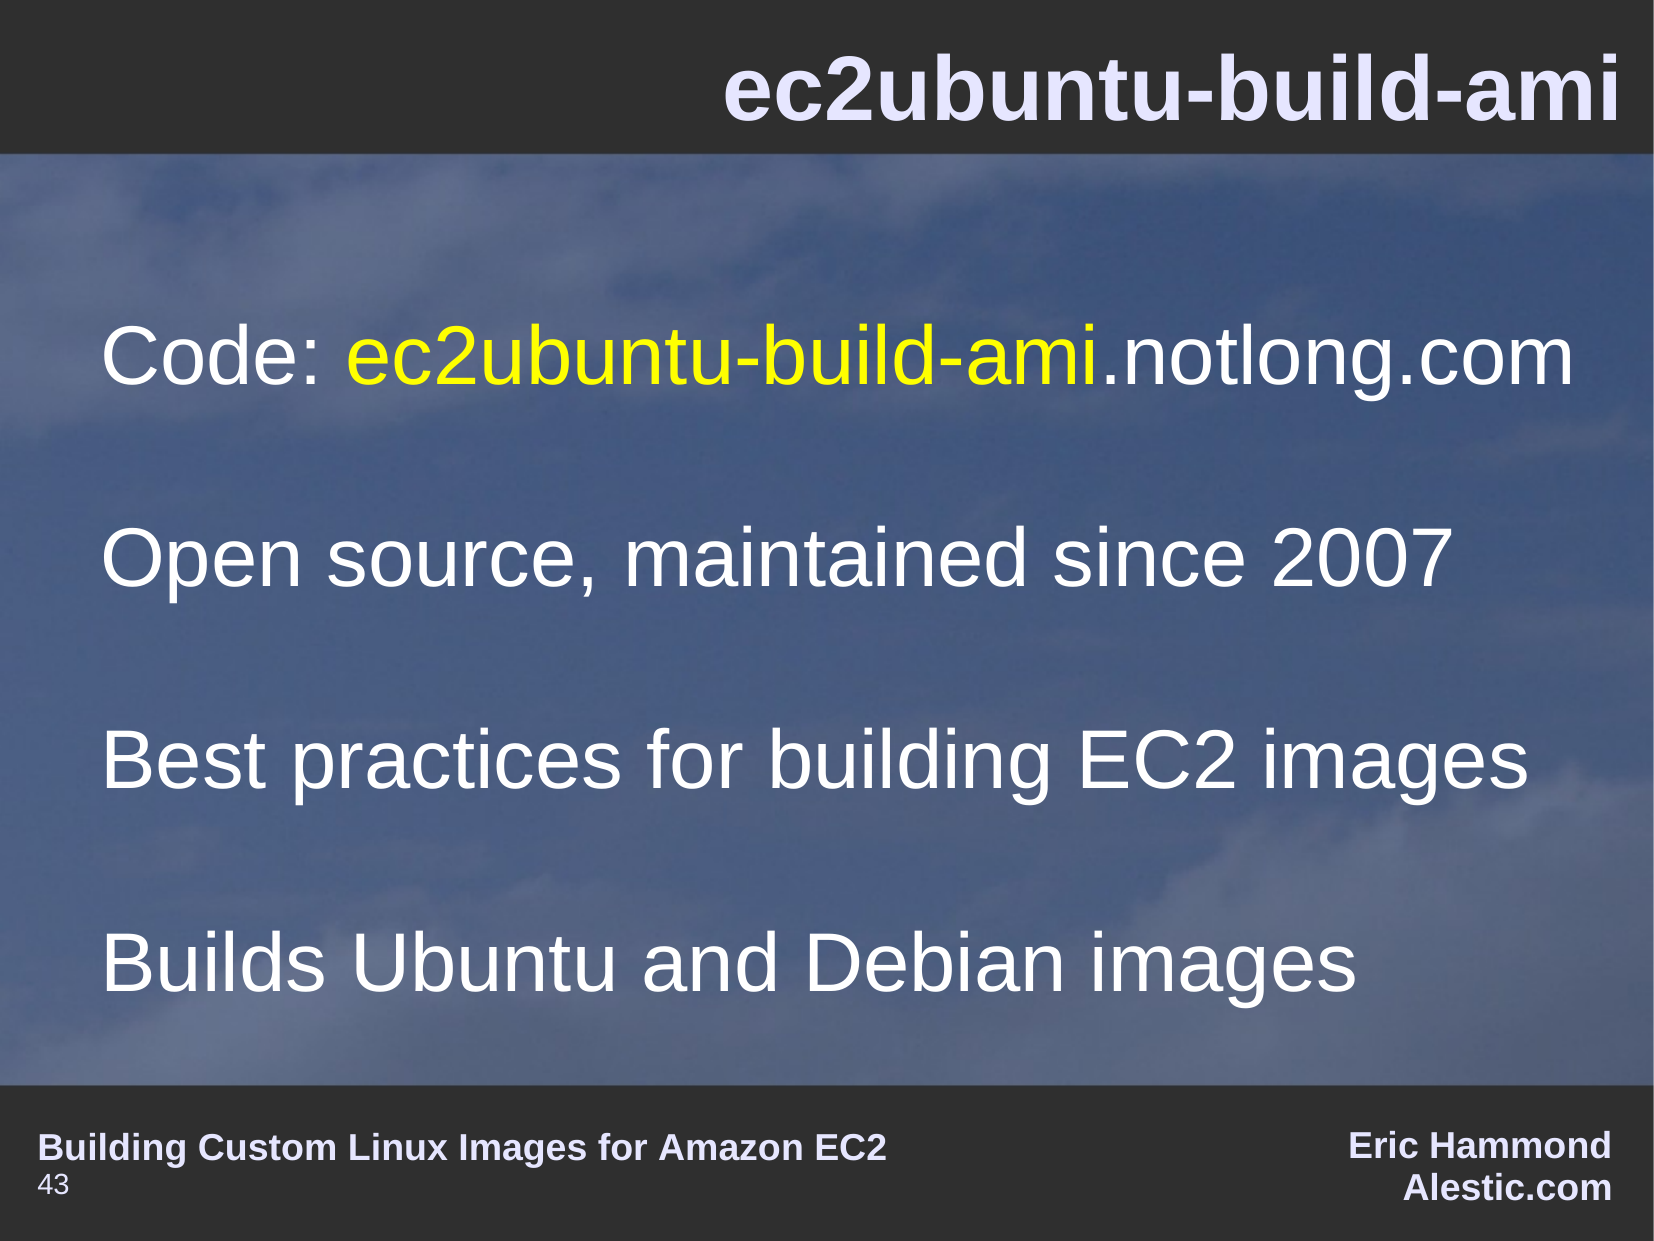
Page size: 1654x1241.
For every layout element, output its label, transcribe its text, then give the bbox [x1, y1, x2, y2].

picture [0, 0, 1654, 1241]
list Code: ec2ubuntu-build-ami.notlong.com Open source, maintained since 2007 Best practices for building EC2 images Builds Ubuntu and Debian images [29, 177, 1625, 1049]
title Eric Hammond Alestic.com [1299, 1092, 1613, 1241]
title ec2ubuntu-build-ami [29, 29, 1625, 148]
